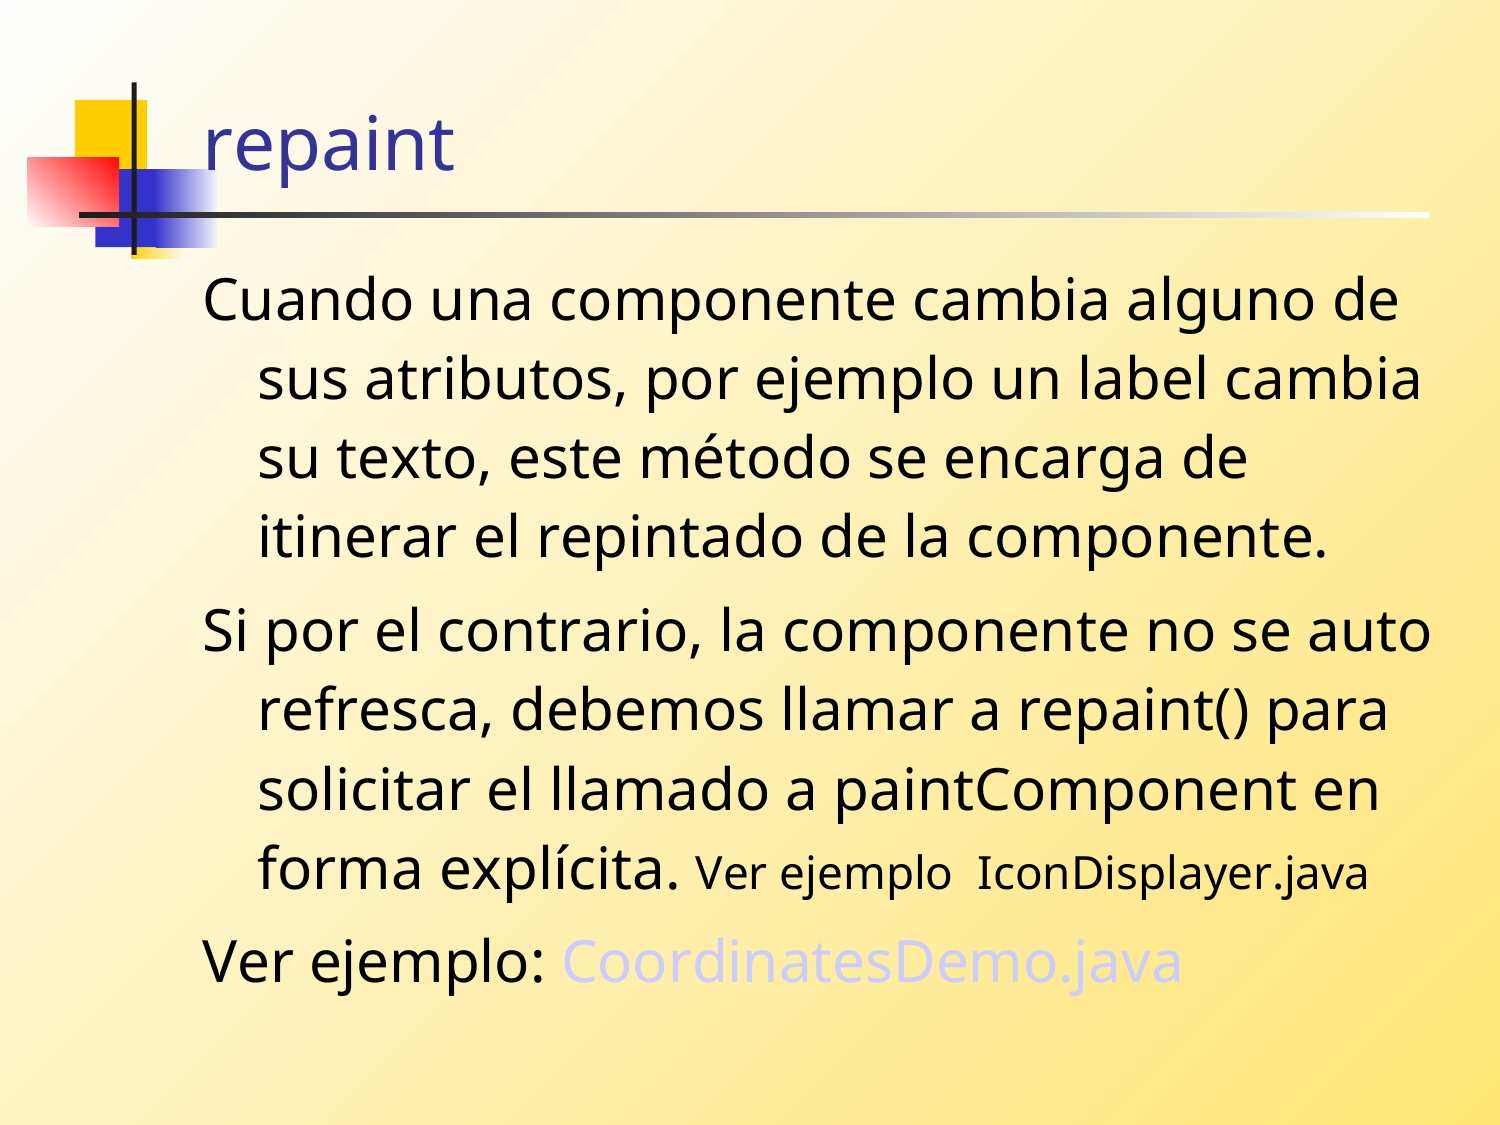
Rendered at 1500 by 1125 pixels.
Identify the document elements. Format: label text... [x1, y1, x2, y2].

list Cuando una componente cambia alguno de sus atributos, por ejemplo un label cambia su texto, este método se encarga de itinerar el repintado de la componente. Si por el contrario, la componente no se auto refresca, debemos llamar a repaint() para solicitar el llamado a paintComponent en forma explícita. Ver ejemplo IconDisplayer.java Ver ejemplo: CoordinatesDemo.java [187, 249, 1463, 1013]
title repaint [187, 37, 1466, 201]
